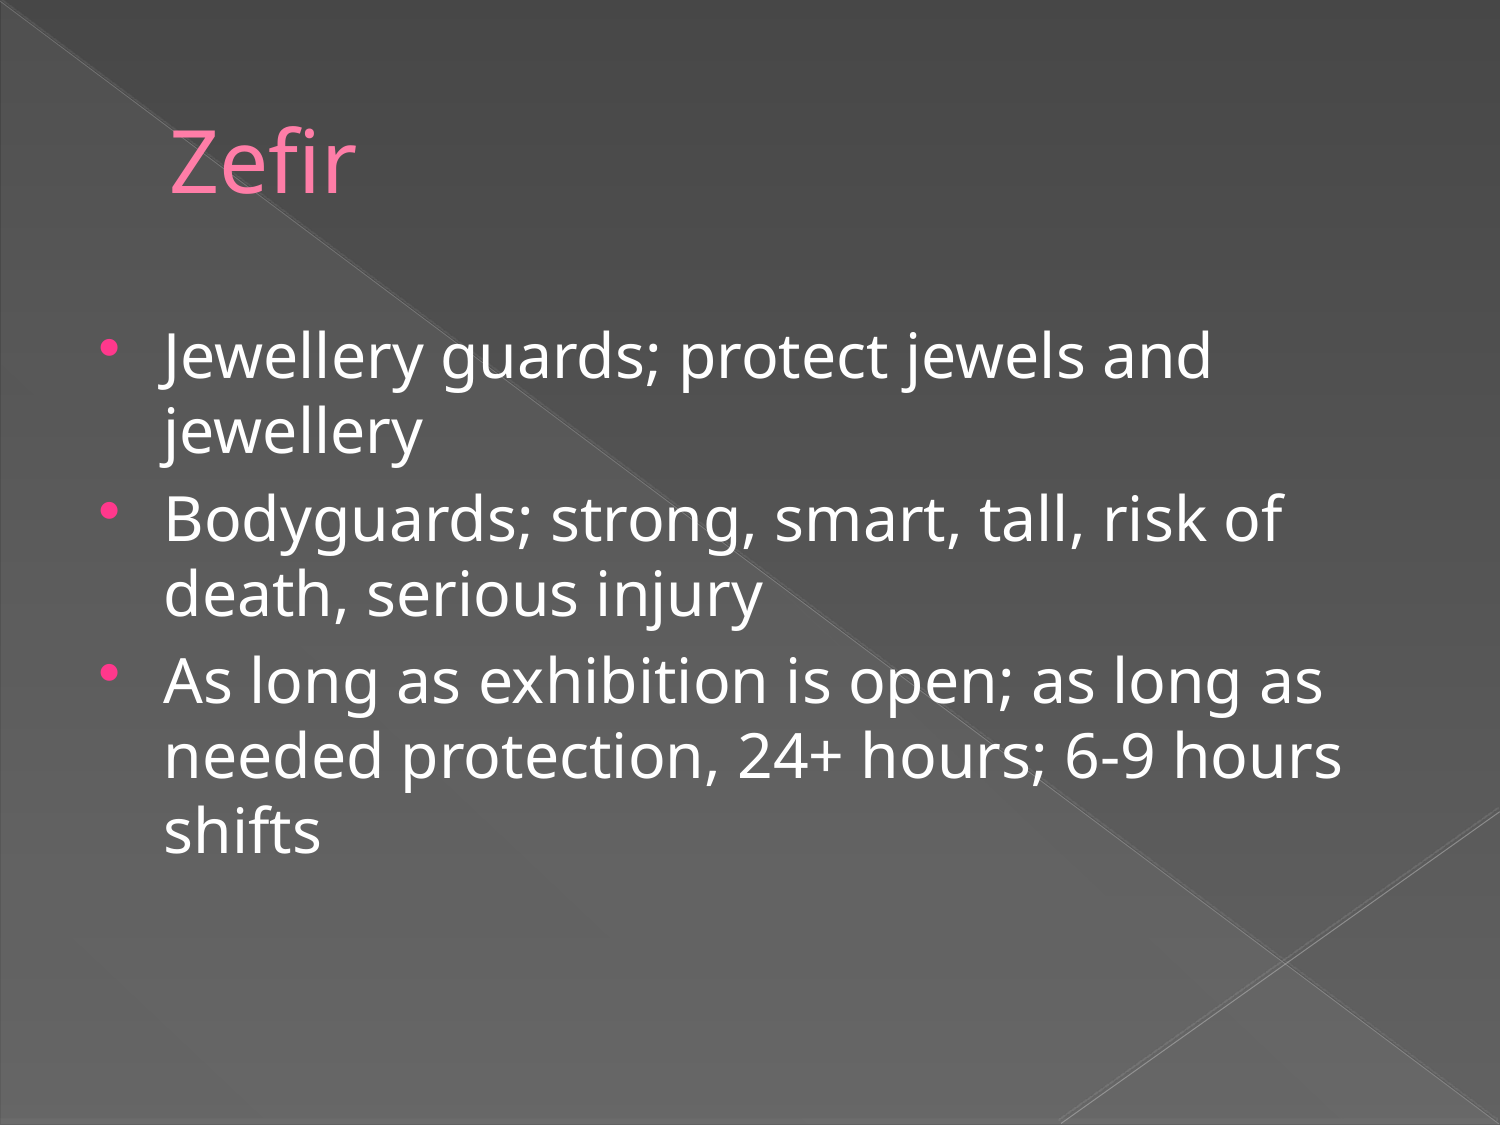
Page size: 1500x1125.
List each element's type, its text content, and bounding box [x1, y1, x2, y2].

list Jewellery guards; protect jewels and jewellery Bodyguards; strong, smart, tall, risk of death, serious injury As long as exhibition is open; as long as needed protection, 24+ hours; 6-9 hours shifts [75, 308, 1425, 1059]
title Zefir [75, 43, 1425, 274]
